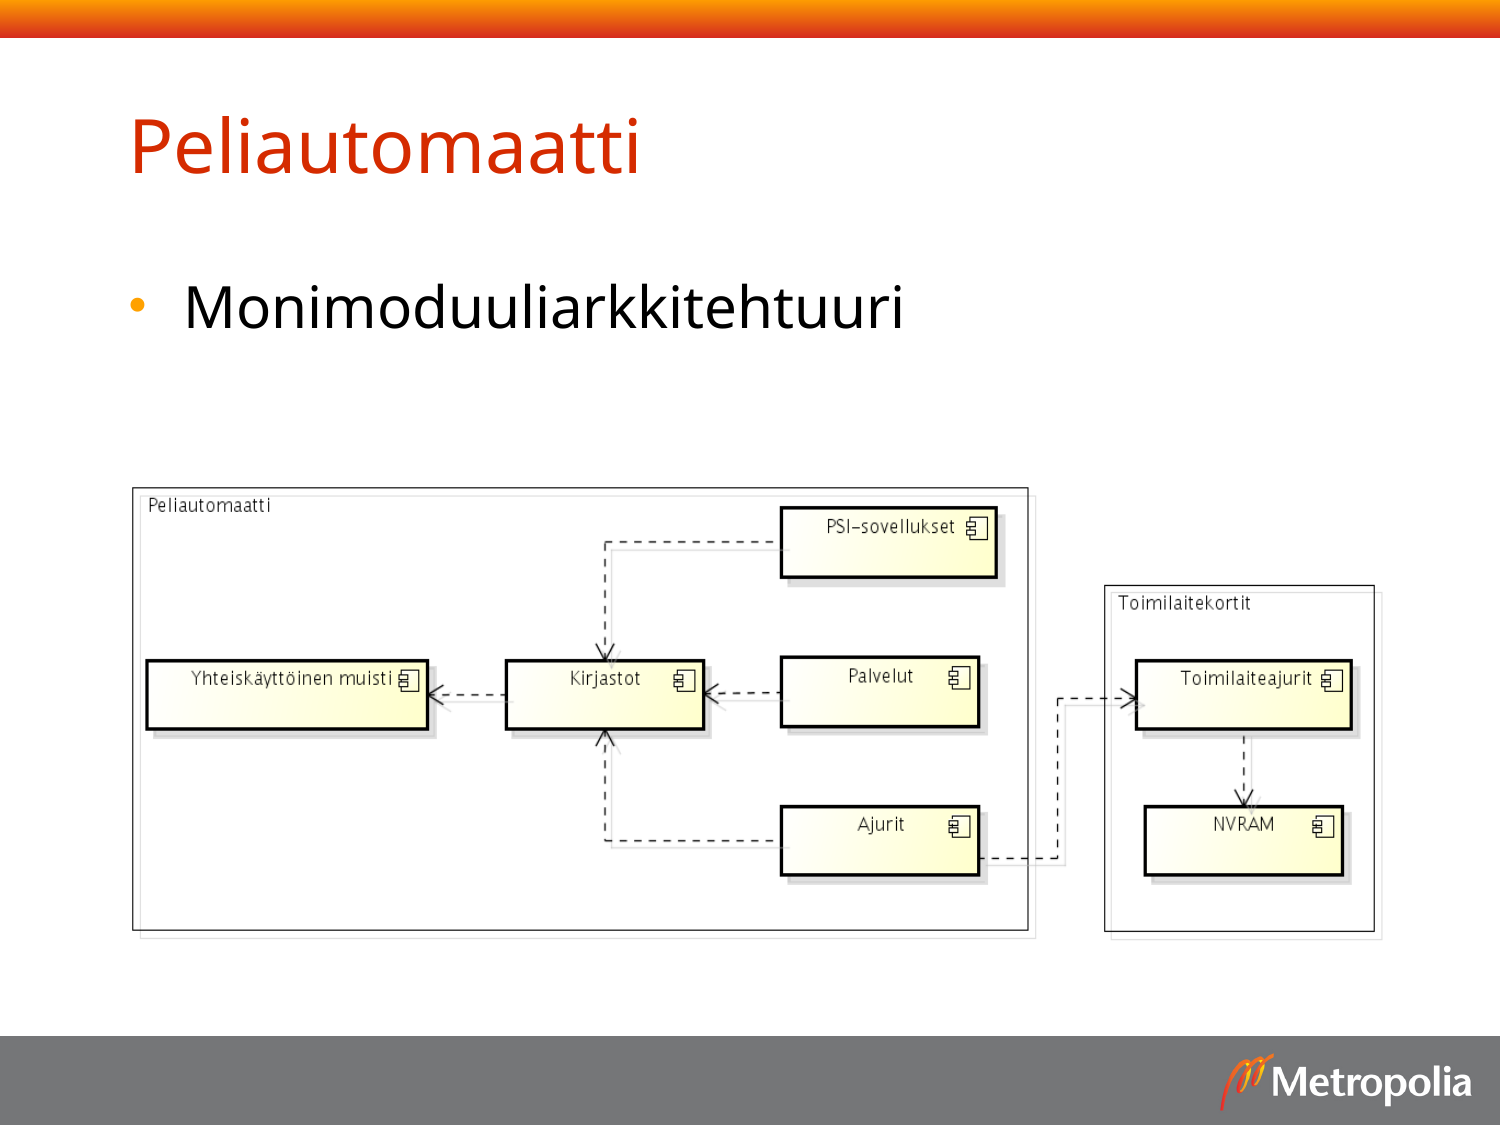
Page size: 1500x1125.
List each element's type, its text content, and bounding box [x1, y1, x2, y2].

title Peliautomaatti [113, 49, 1389, 238]
picture [118, 472, 1388, 945]
list Monimoduuliarkkitehtuuri [112, 262, 1388, 1001]
picture [0, 1036, 1500, 1125]
